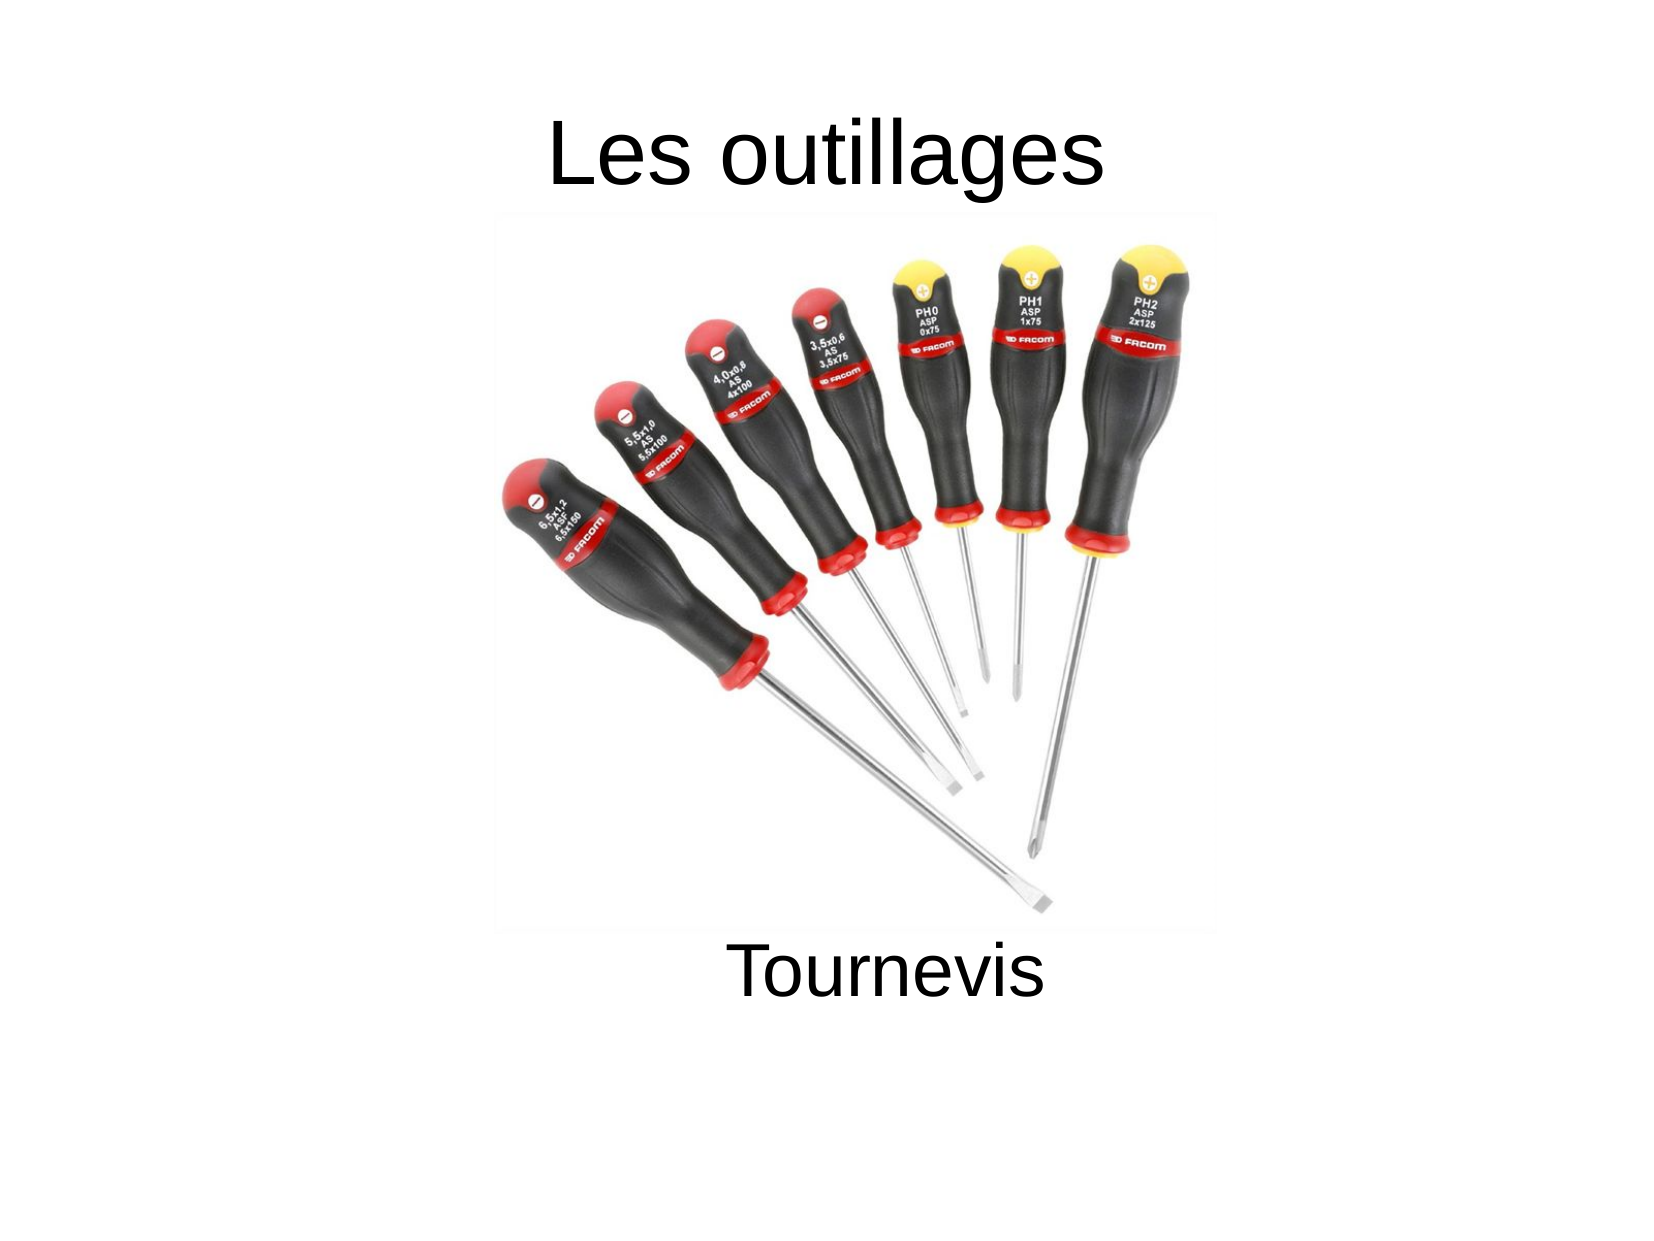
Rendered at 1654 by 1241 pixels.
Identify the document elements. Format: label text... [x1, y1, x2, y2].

title Les outillages [82, 49, 1571, 257]
text_box Tournevis [484, 921, 1288, 1021]
picture [494, 212, 1217, 934]
